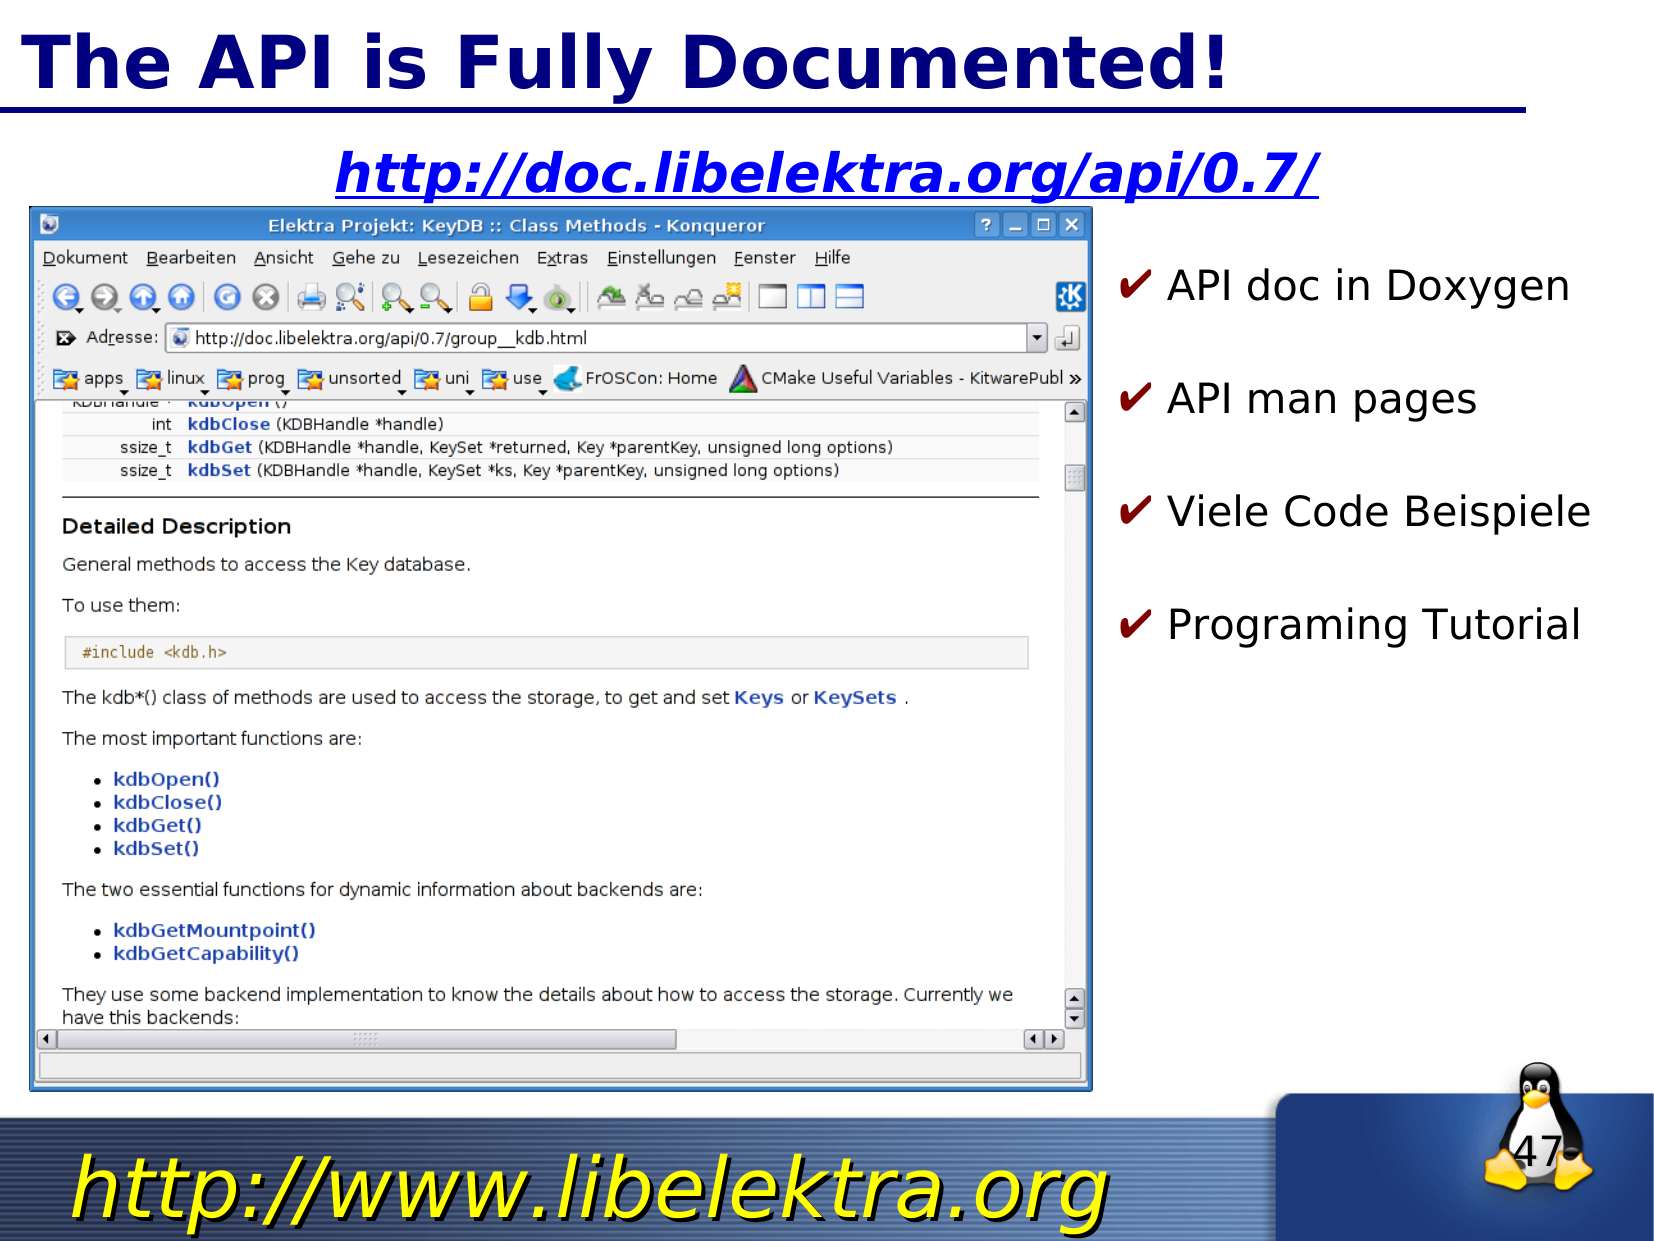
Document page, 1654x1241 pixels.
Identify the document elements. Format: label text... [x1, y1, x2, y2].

picture [0, 206, 1654, 1241]
text_box The API is Fully Documented! [21, 14, 1611, 110]
text_box <Nummer> [1312, 1122, 1566, 1178]
text_box http://doc.libelektra.org/api/0.7/ [280, 139, 1373, 203]
list API doc in Doxygen API man pages Viele Code Beispiele Programing Tutorial [1104, 250, 1630, 706]
